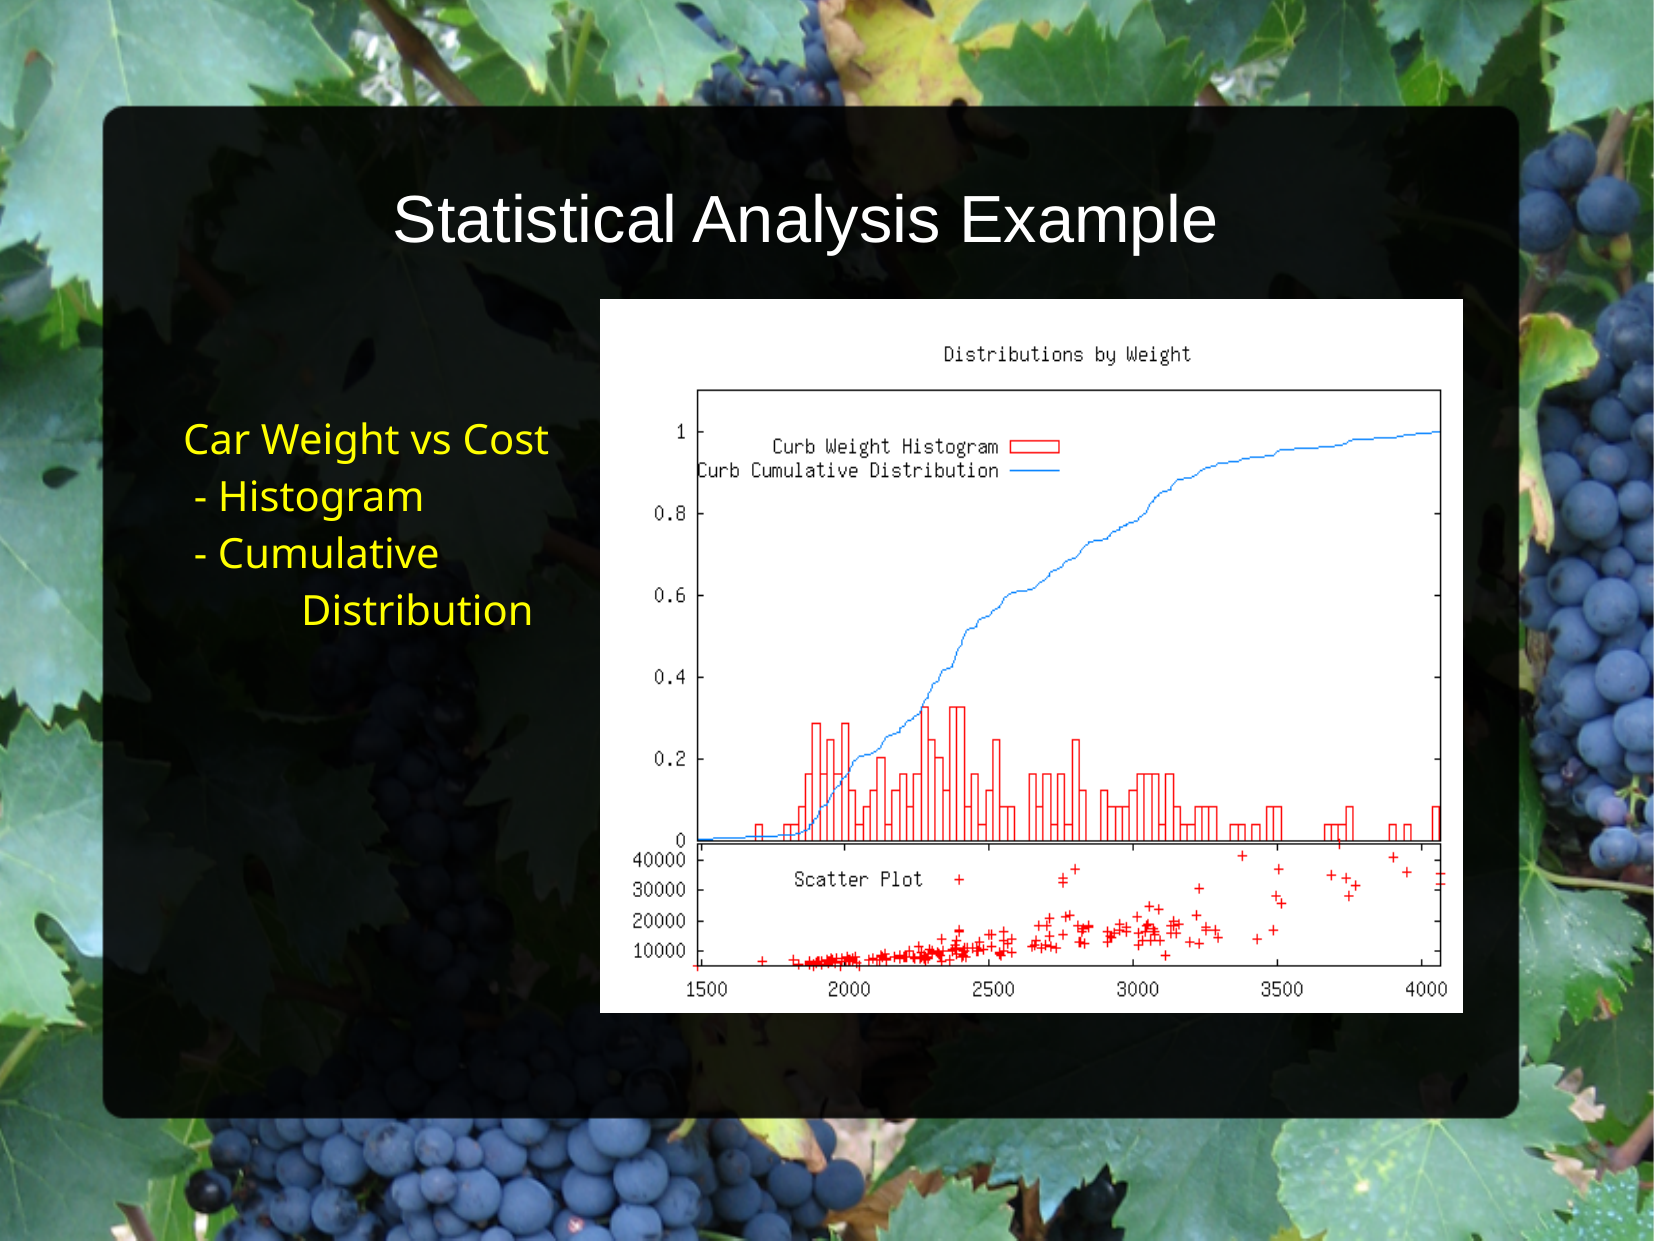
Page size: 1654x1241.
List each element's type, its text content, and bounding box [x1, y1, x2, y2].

picture [0, 0, 1654, 1241]
title Statistical Analysis Example [112, 181, 1501, 257]
text_box Car Weight vs Cost - Histogram - Cumulative Distribution [144, 402, 632, 730]
